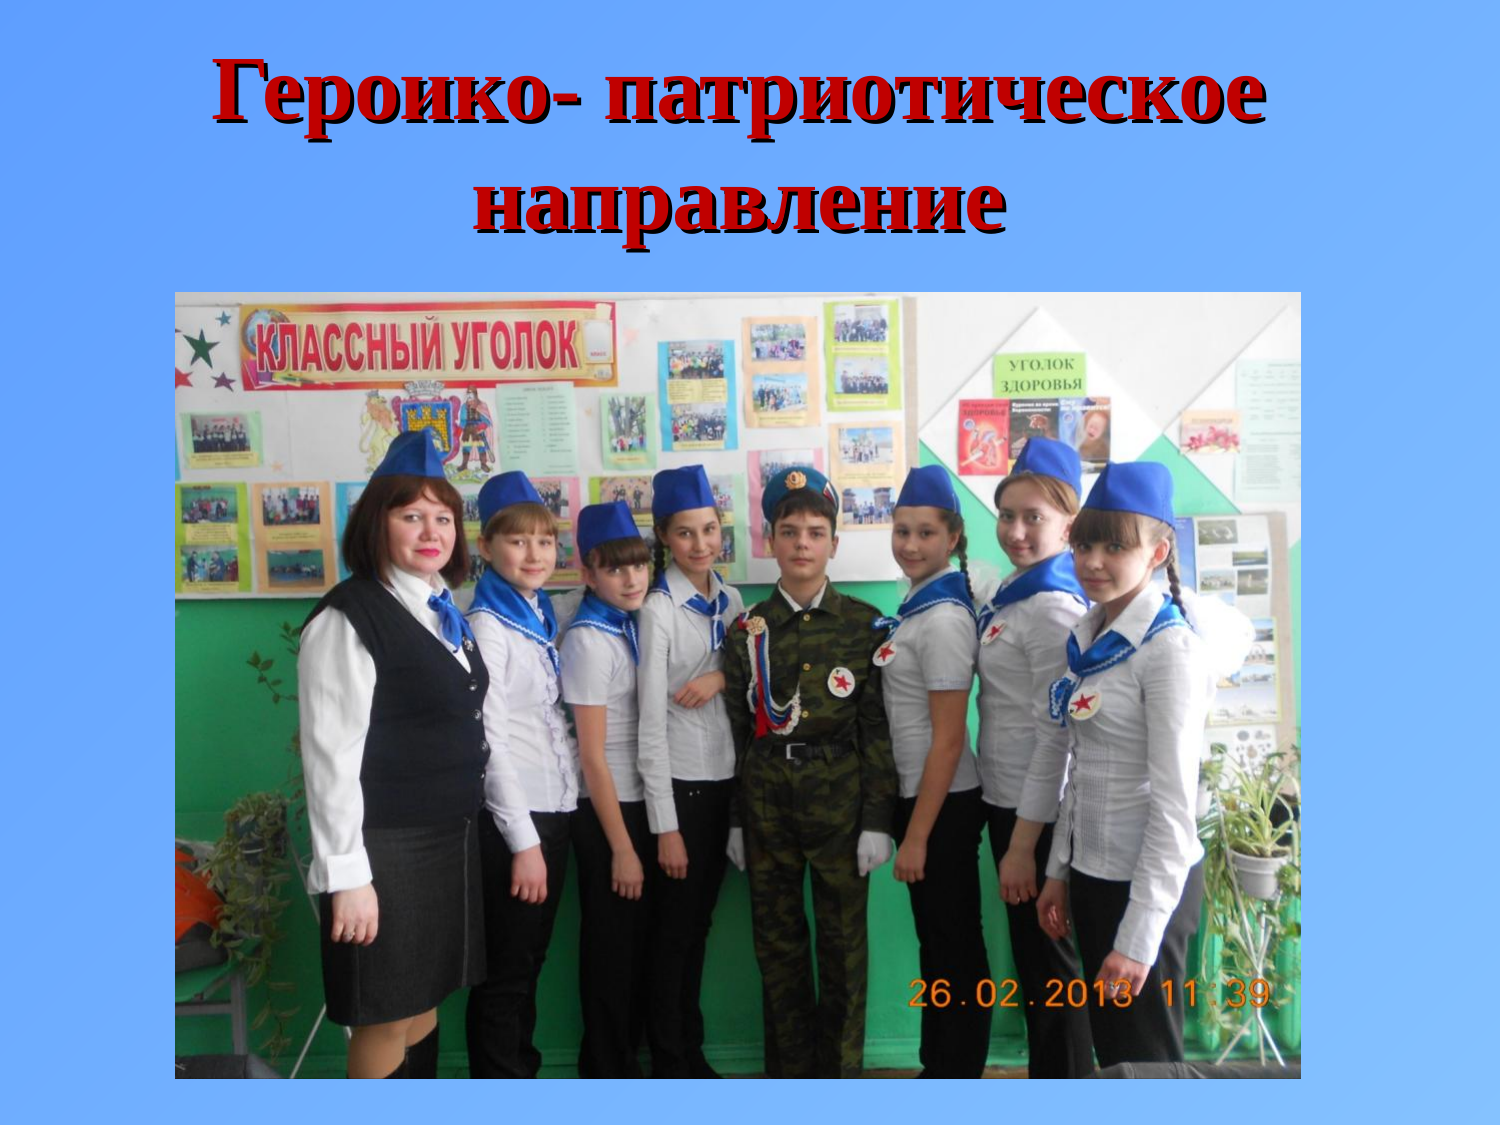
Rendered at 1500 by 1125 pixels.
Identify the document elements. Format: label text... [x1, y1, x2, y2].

text_box Героико- патриотическое направление [46, 20, 1430, 258]
picture [175, 292, 1301, 1079]
